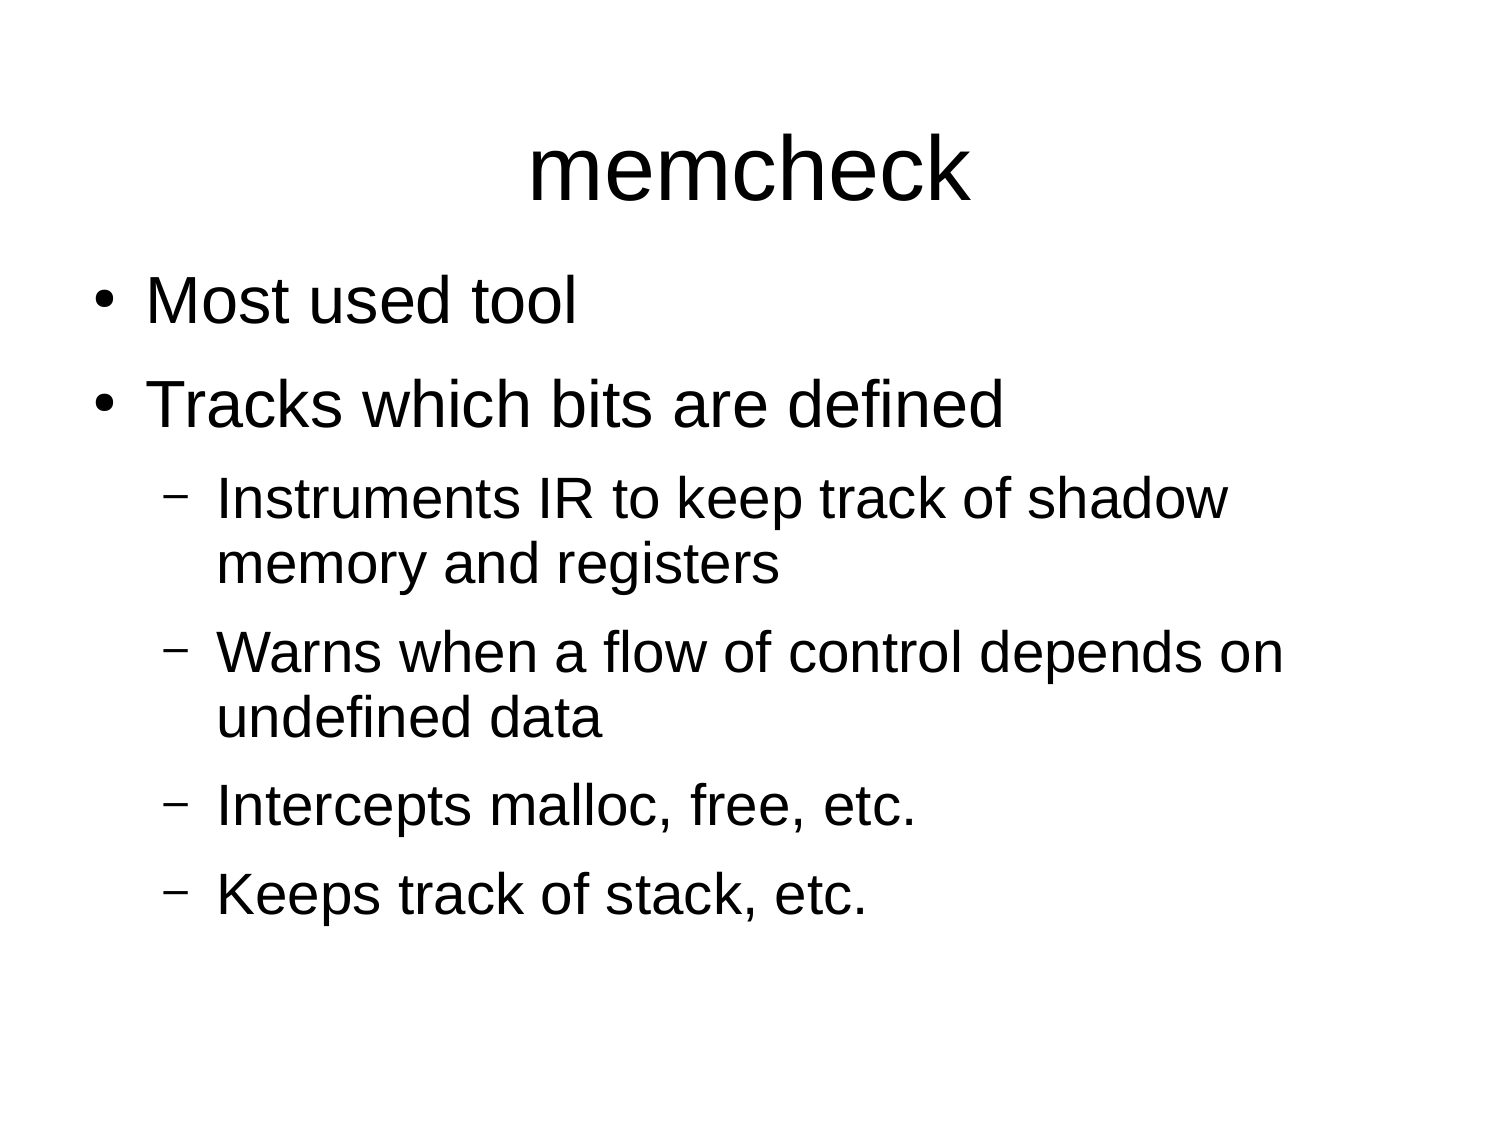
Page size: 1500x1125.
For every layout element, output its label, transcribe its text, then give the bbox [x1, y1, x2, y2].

title memcheck [103, 59, 1397, 263]
list Most used tool Tracks which bits are defined Instruments IR to keep track of shadow memory and registers Warns when a flow of control depends on undefined data Intercepts malloc, free, etc. Keeps track of stack, etc. [75, 263, 1456, 1081]
